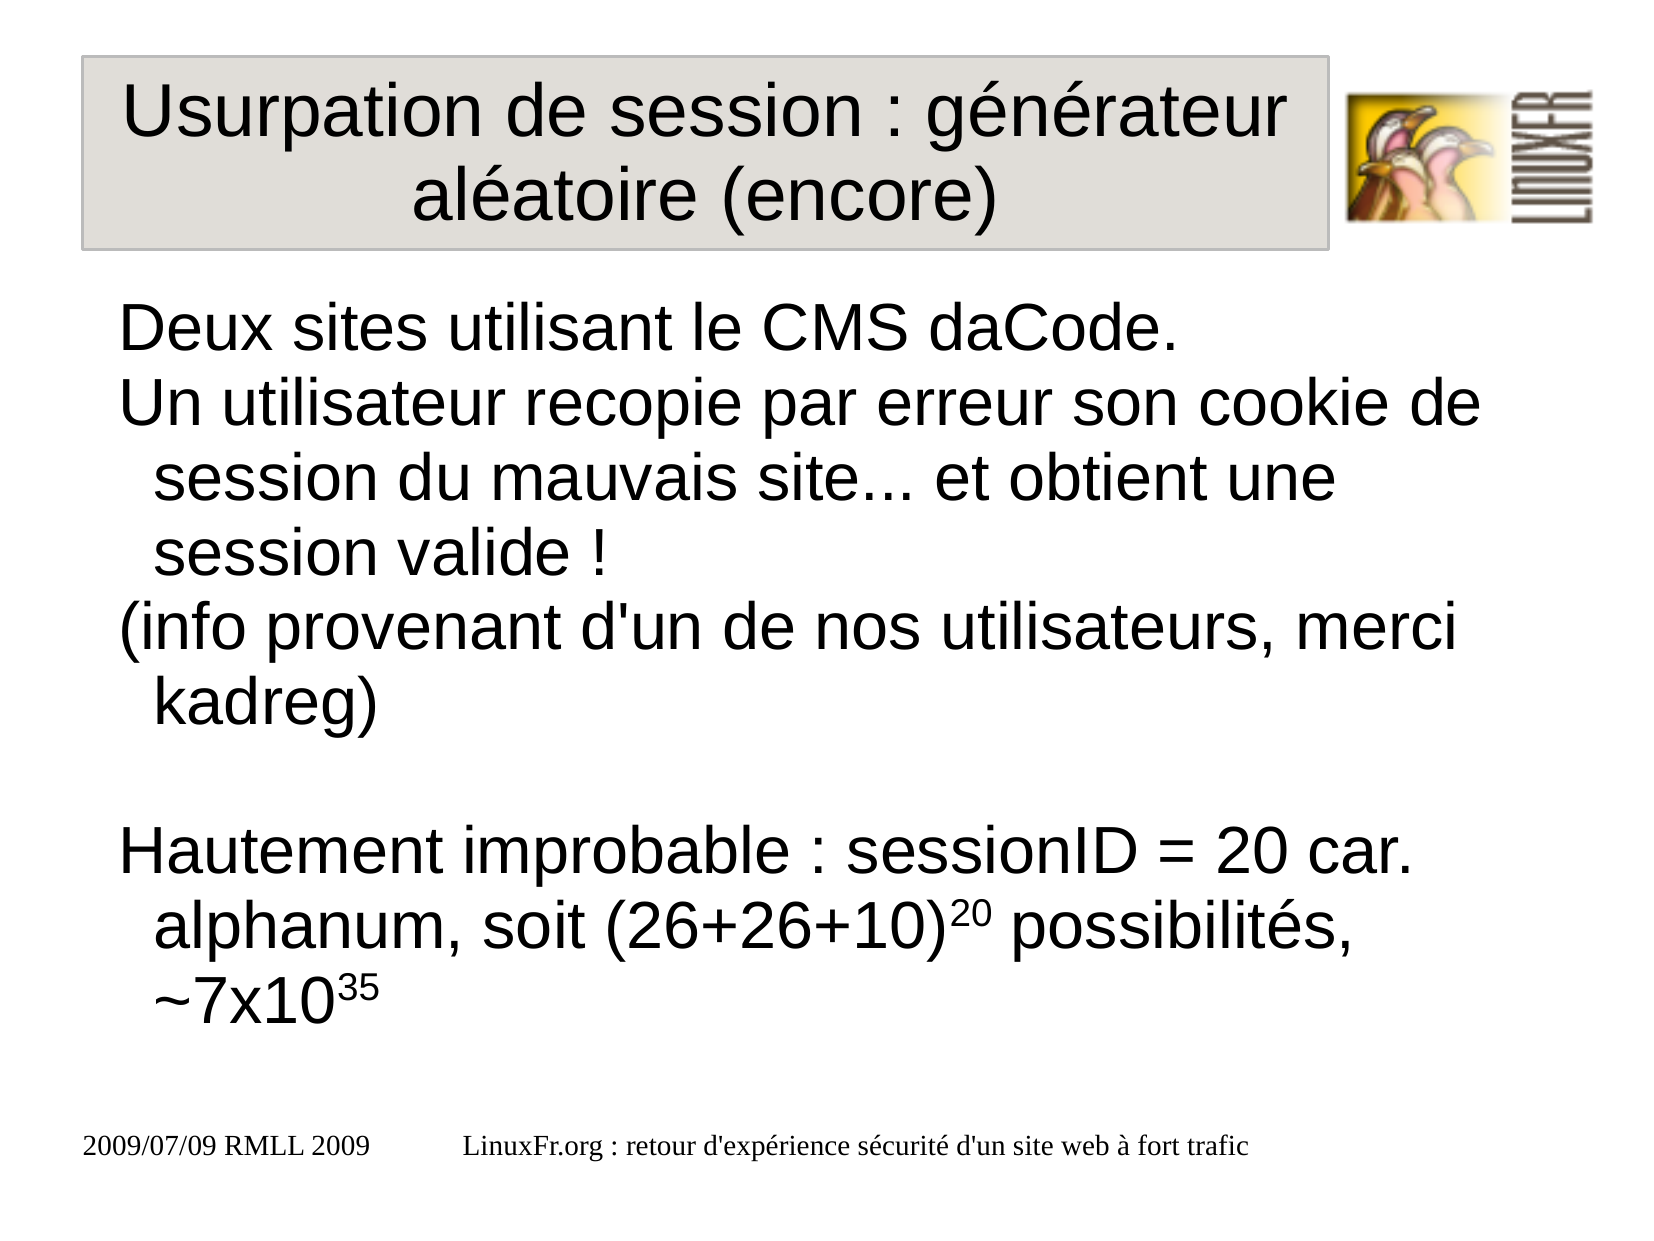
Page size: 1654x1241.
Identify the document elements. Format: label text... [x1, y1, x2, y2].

subtitle Deux sites utilisant le CMS daCode. Un utilisateur recopie par erreur son cookie de session du mauvais site... et obtient une session valide ! (info provenant d'un de nos utilisateurs, merci kadreg) Hautement improbable : sessionID = 20 car. alphanum, soit (26+26+10)20 possibilités, ~7x1035 [82, 290, 1571, 1118]
picture [1341, 88, 1601, 229]
title Usurpation de session : générateur aléatoire (encore) [82, 56, 1329, 250]
